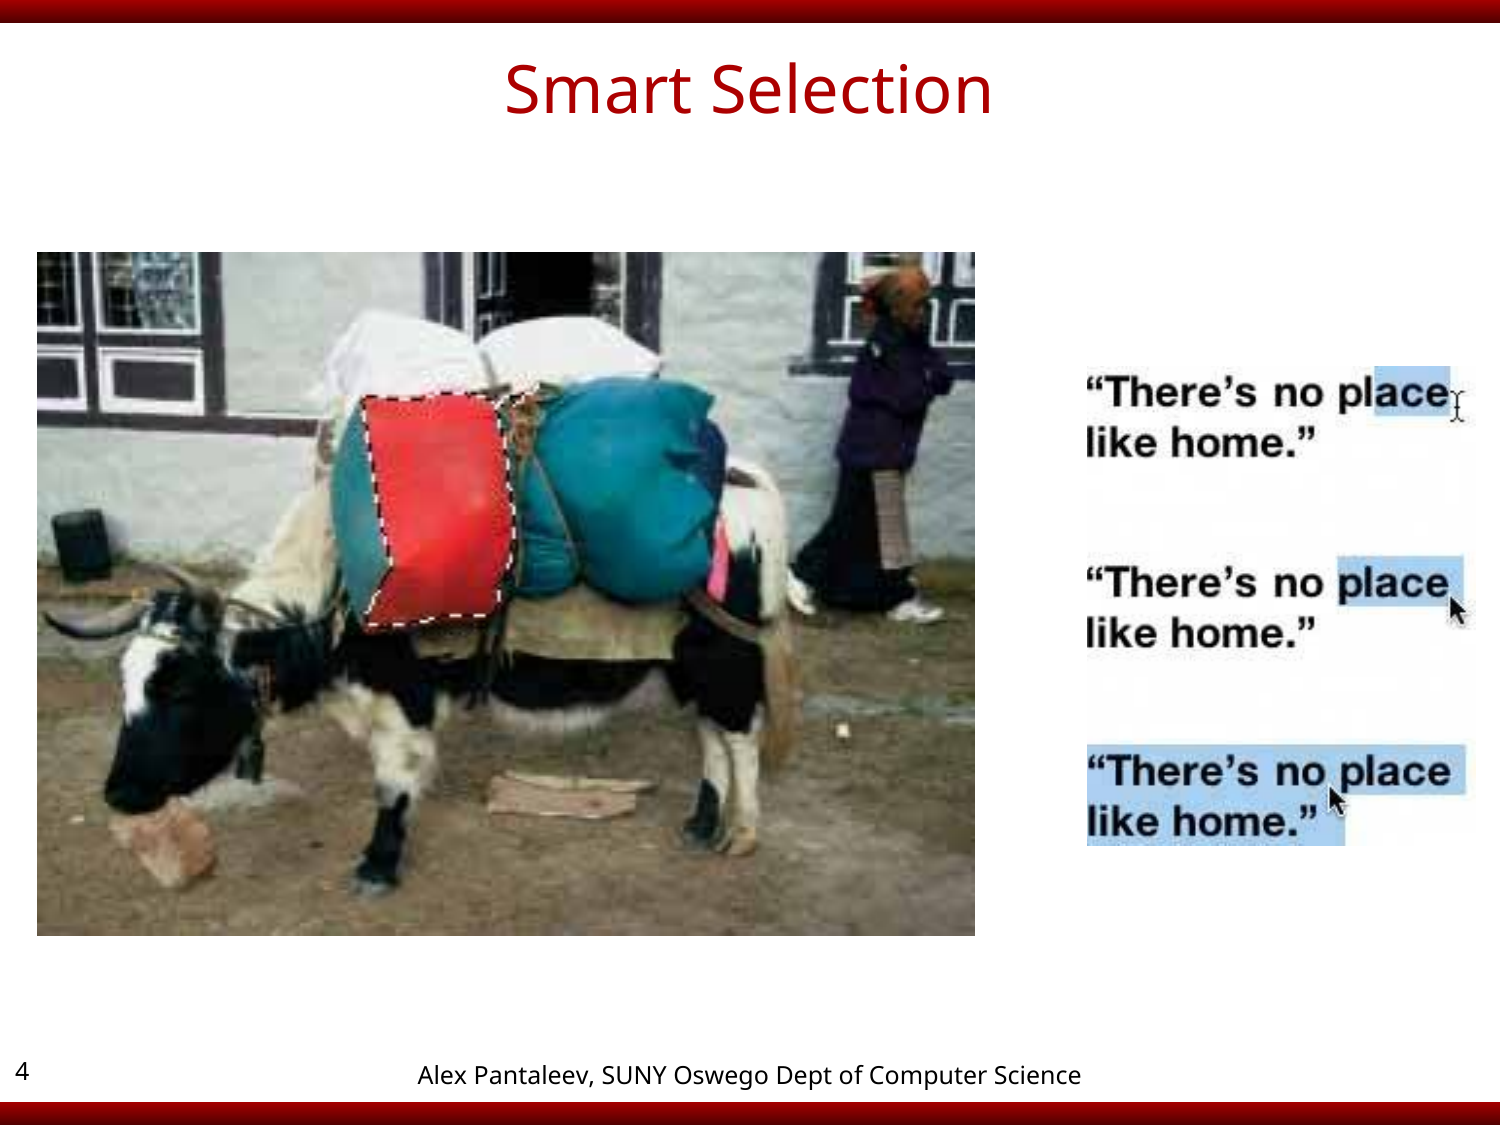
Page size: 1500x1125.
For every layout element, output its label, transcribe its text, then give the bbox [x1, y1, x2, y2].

title Smart Selection [0, 32, 1500, 143]
picture [1087, 366, 1476, 846]
picture [37, 252, 975, 936]
